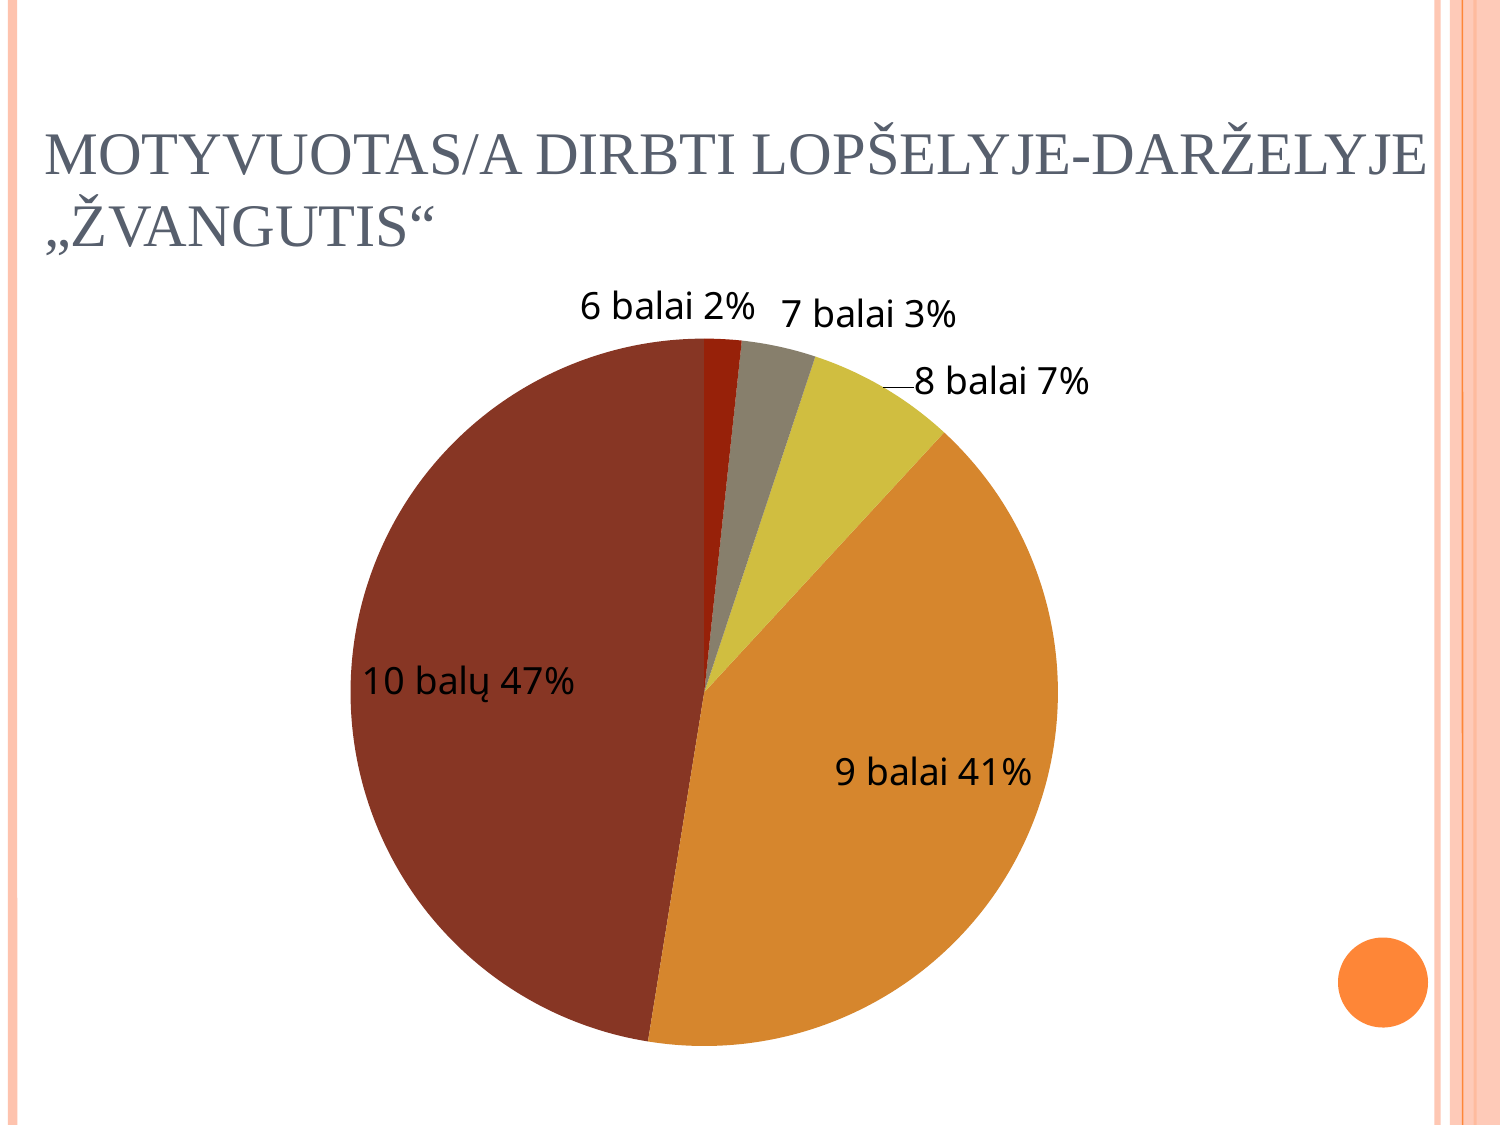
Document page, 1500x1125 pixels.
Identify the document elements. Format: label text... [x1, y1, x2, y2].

title Motyvuotas/a dirbti lopšelyje-darželyje „Žvangutis“ [29, 93, 1459, 267]
chart [75, 262, 1300, 1062]
